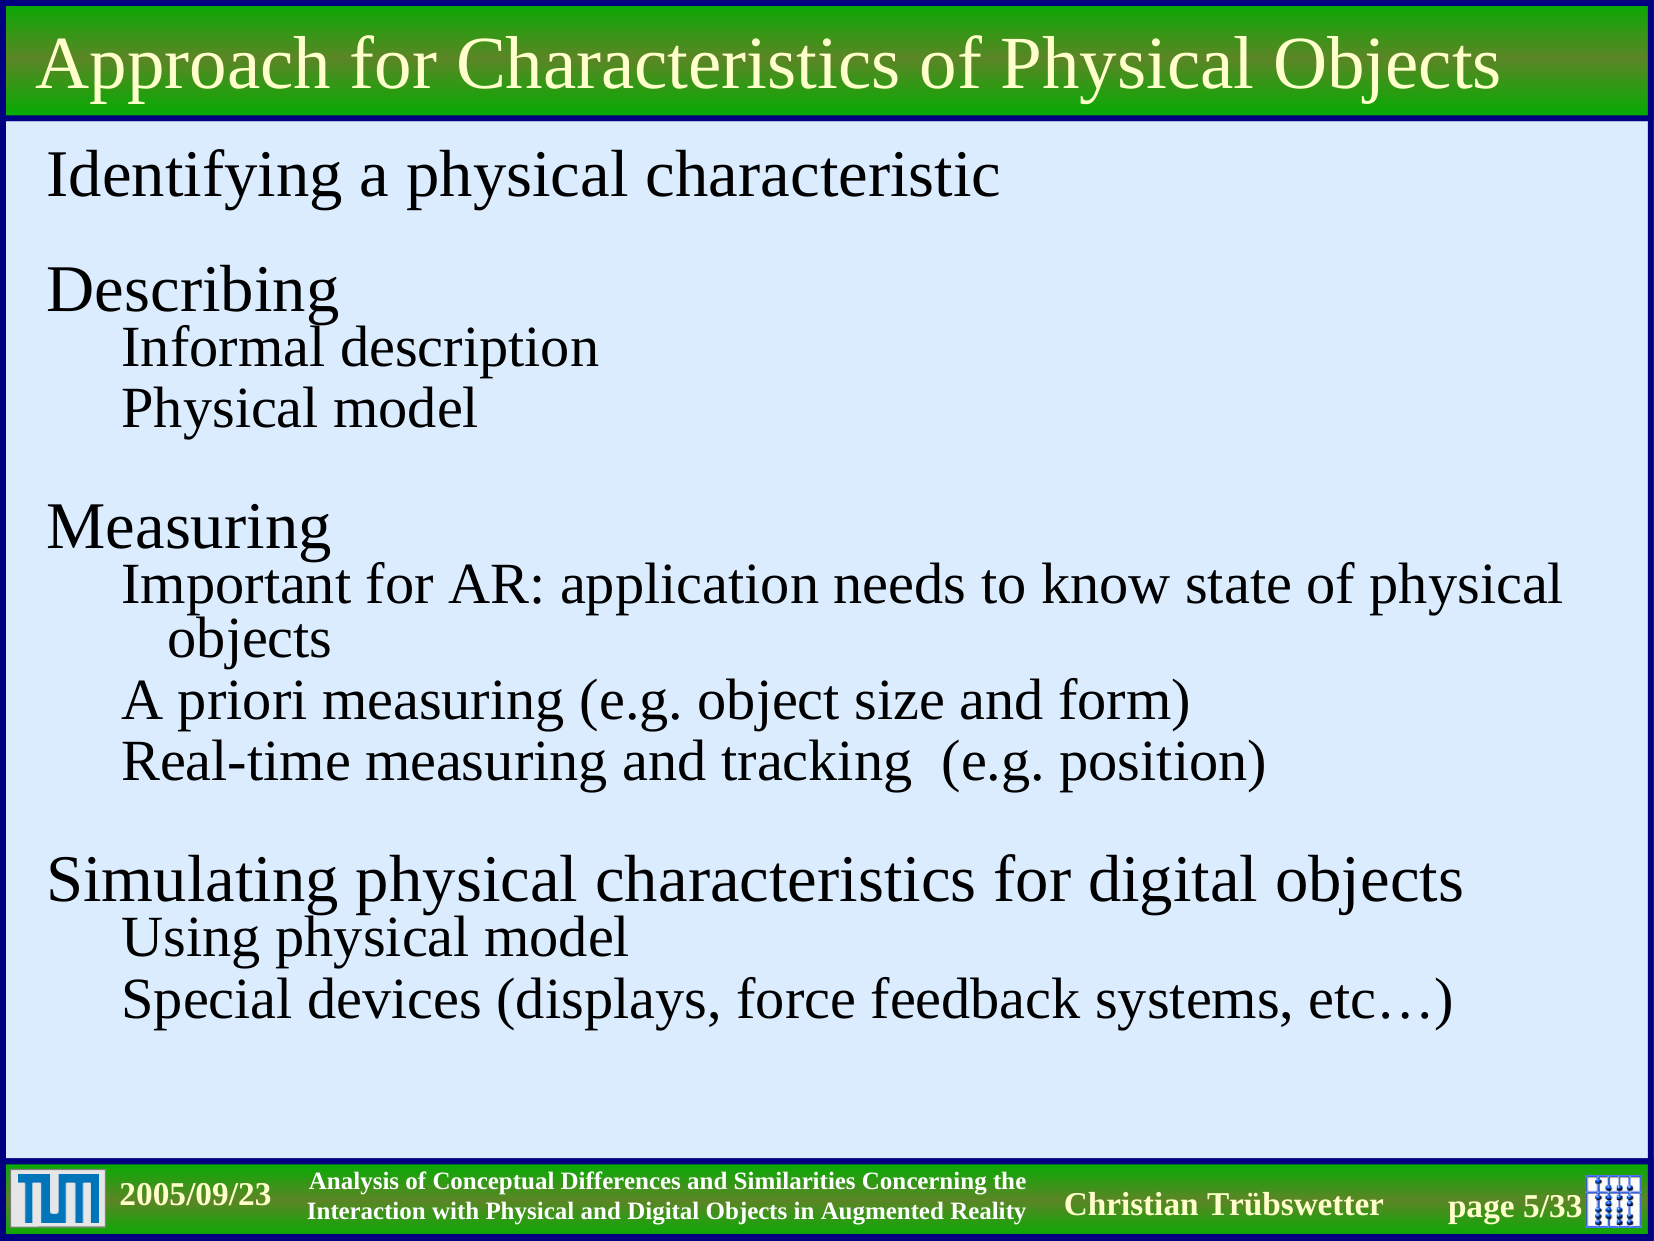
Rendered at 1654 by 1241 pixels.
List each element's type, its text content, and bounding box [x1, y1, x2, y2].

picture [1585, 1175, 1642, 1228]
list Identifying a physical characteristic Describing Informal description Physical model Measuring Important for AR: application needs to know state of physical objects A priori measuring (e.g. object size and form) Real-time measuring and tracking (e.g. position) Simulating physical characteristics for digital objects Using physical model Special devices (displays, force feedback systems, etc…) [29, 147, 1622, 1171]
title Approach for Characteristics of Physical Objects [35, 0, 1628, 176]
picture [18, 1174, 99, 1223]
